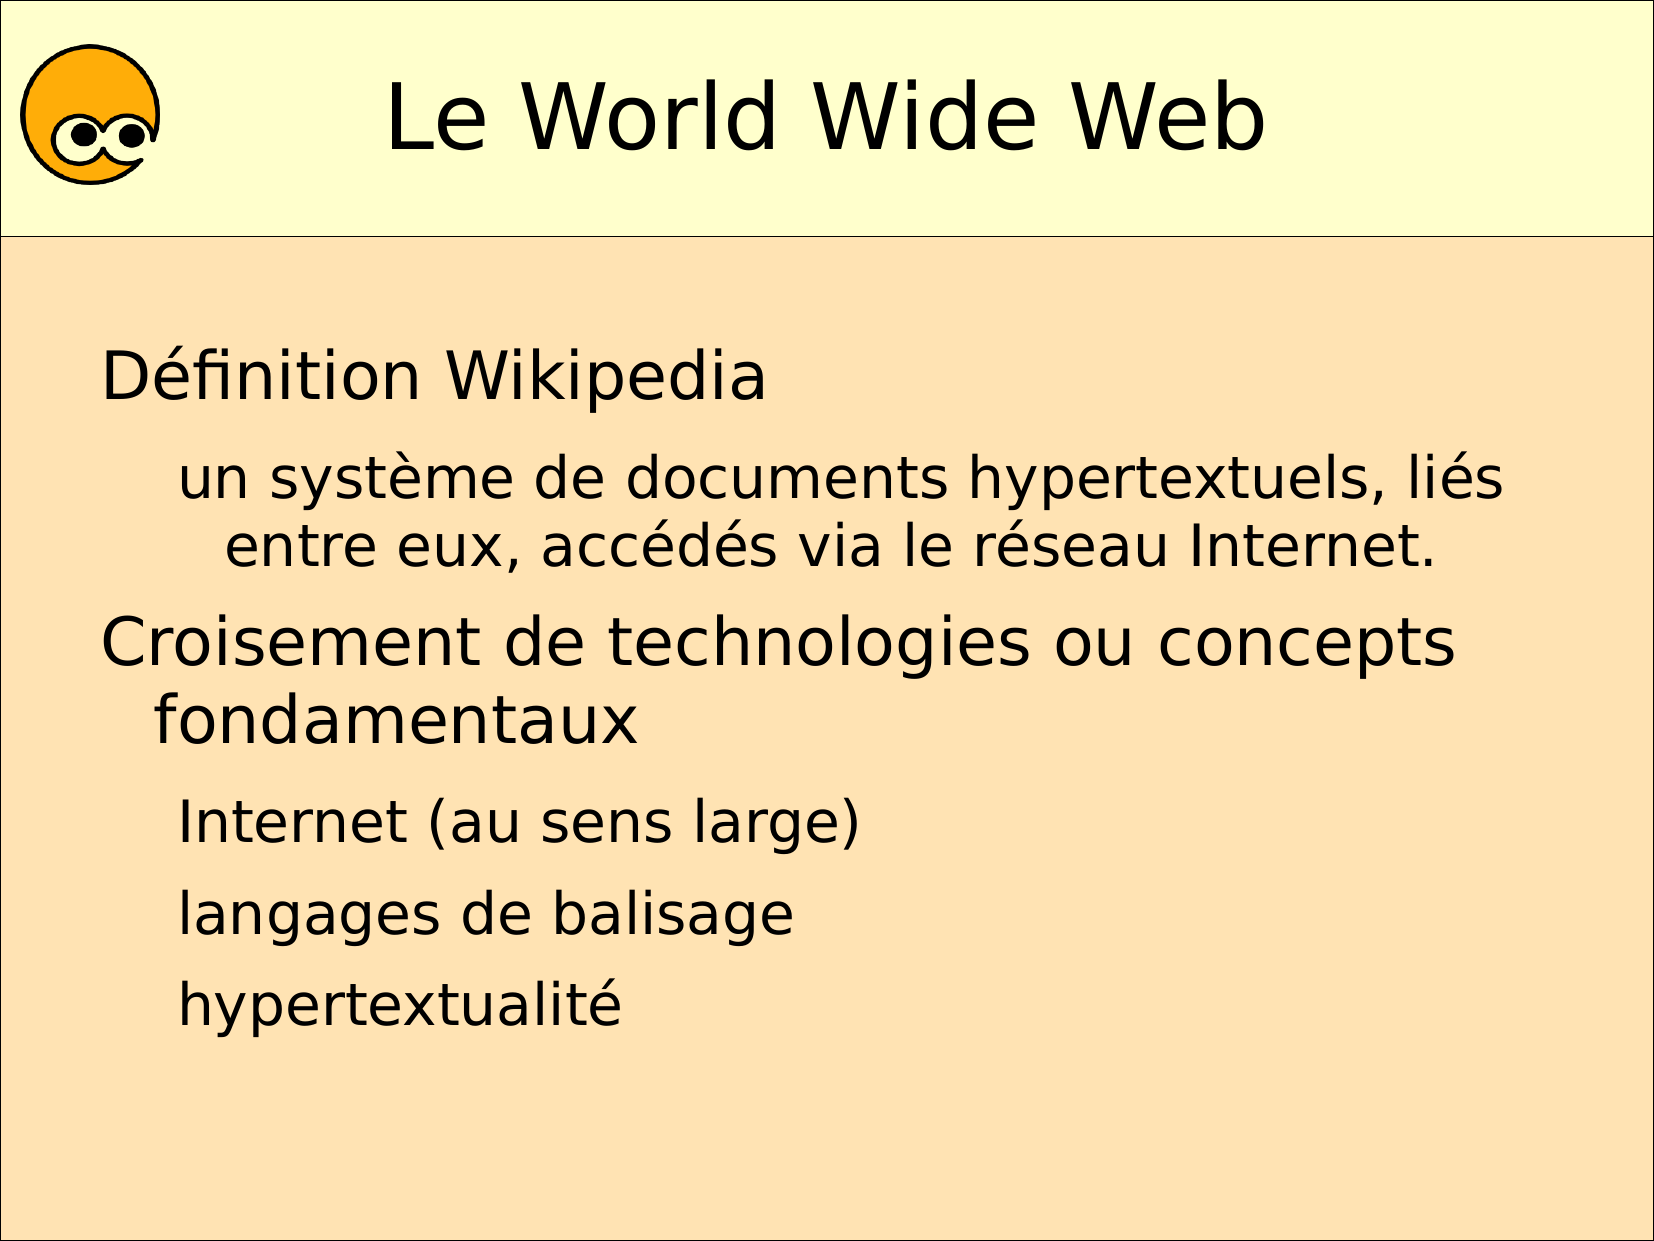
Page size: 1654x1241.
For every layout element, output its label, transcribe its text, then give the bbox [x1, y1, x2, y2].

picture [20, 44, 82, 185]
title Le World Wide Web [82, 21, 1571, 214]
list Définition Wikipedia un système de documents hypertextuels, liés entre eux, accédés via le réseau Internet. Croisement de technologies ou concepts fondamentaux Internet (au sens large) langages de balisage hypertextualité [82, 337, 1571, 1142]
